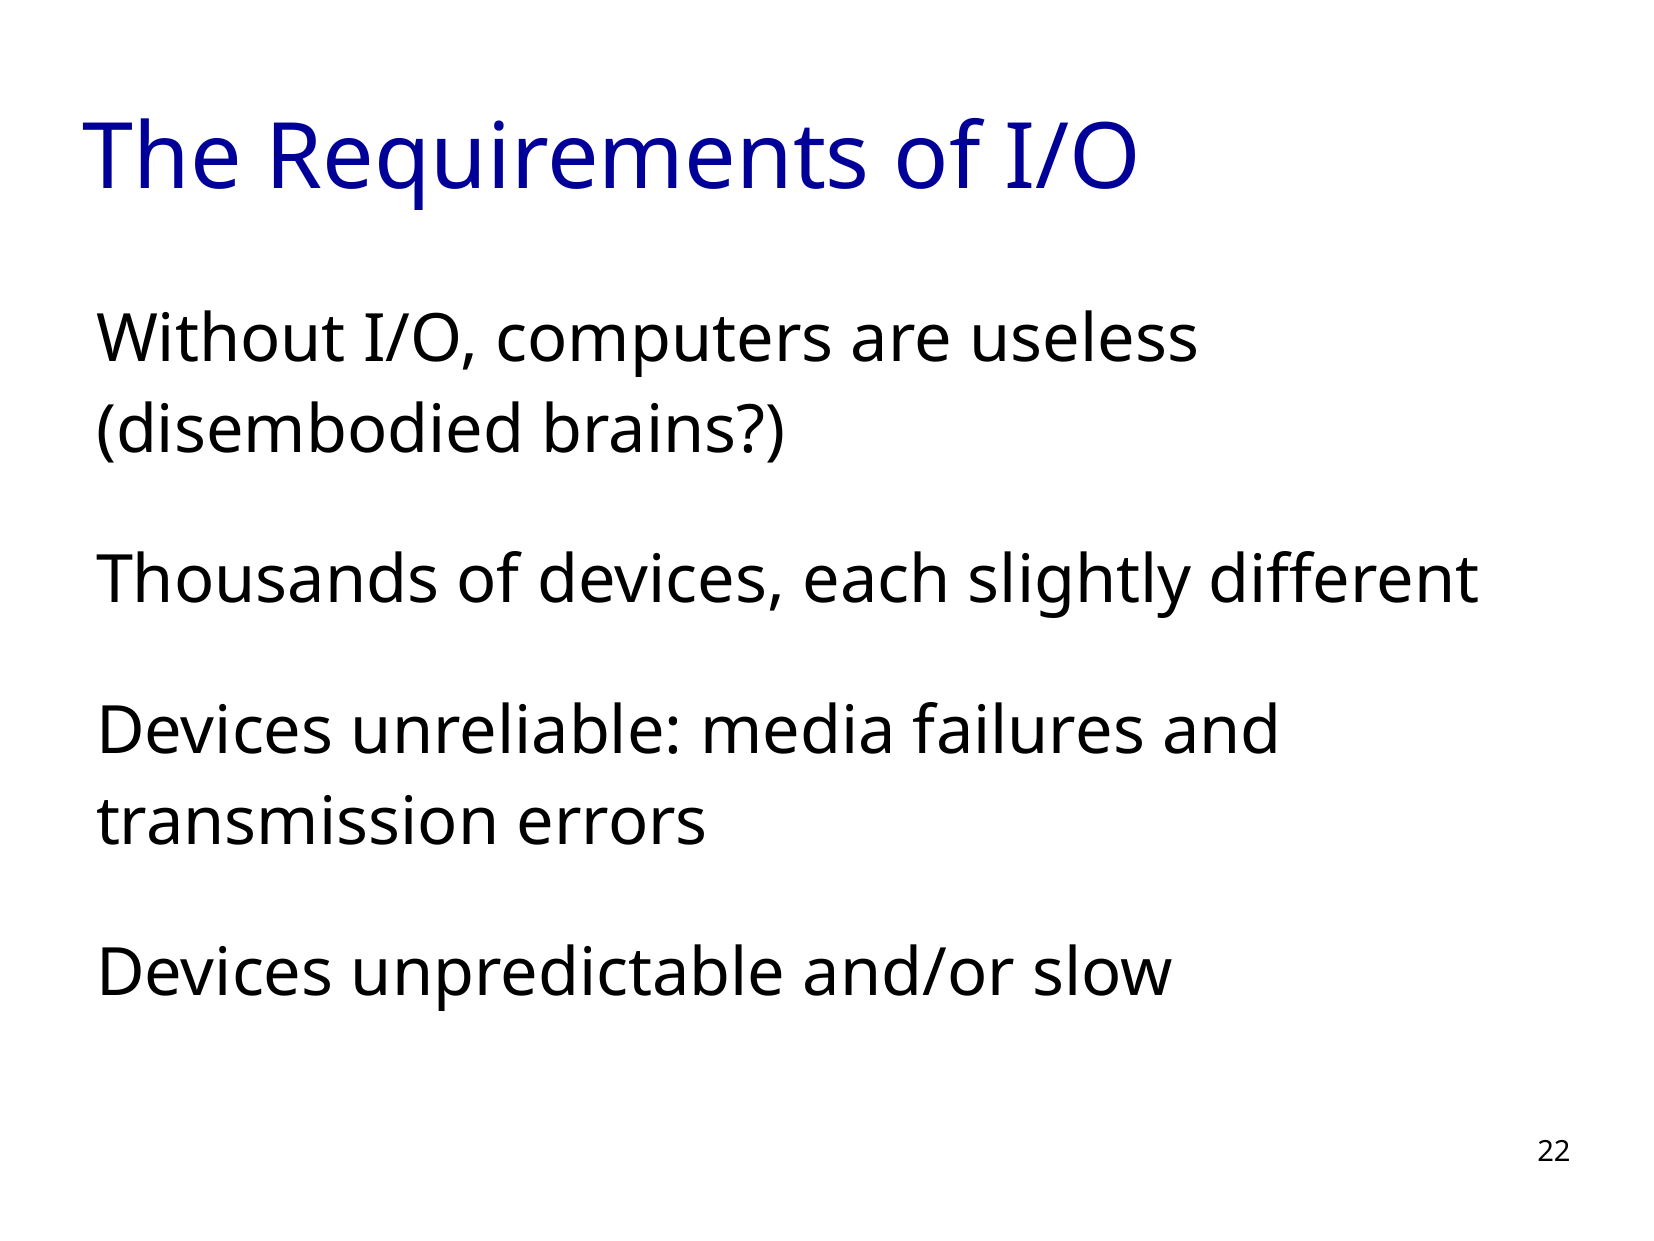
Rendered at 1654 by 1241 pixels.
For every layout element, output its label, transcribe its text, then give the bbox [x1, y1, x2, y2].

list Without I/O, computers are useless (disembodied brains?) Thousands of devices, each slightly different Devices unreliable: media failures and transmission errors Devices unpredictable and/or slow [60, 290, 1571, 1096]
title The Requirements of I/O [82, 49, 1571, 257]
